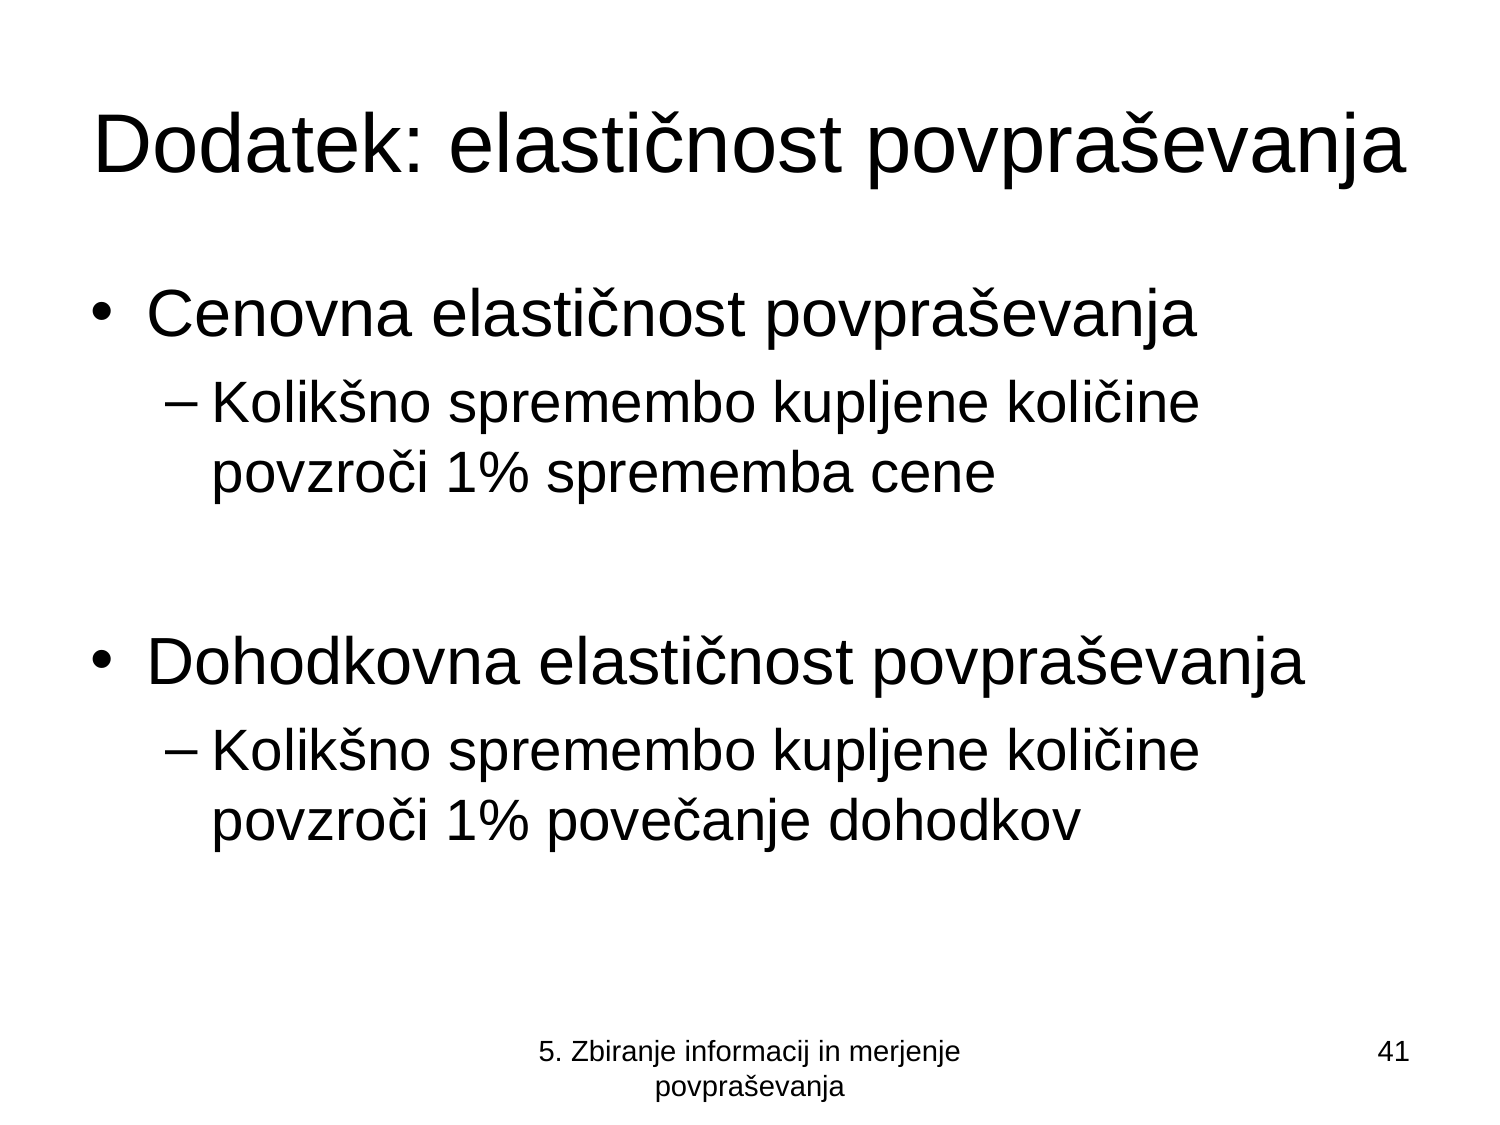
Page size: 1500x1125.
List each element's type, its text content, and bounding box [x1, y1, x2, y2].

list Cenovna elastičnost povpraševanja Kolikšno spremembo kupljene količine povzroči 1% sprememba cene Dohodkovna elastičnost povpraševanja Kolikšno spremembo kupljene količine povzroči 1% povečanje dohodkov [75, 262, 1426, 1006]
text_box 5. Zbiranje informacij in merjenje povpraševanja [512, 1024, 988, 1103]
title Dodatek: elastičnost povpraševanja [75, 45, 1426, 233]
text_box <number> [1074, 1024, 1426, 1103]
